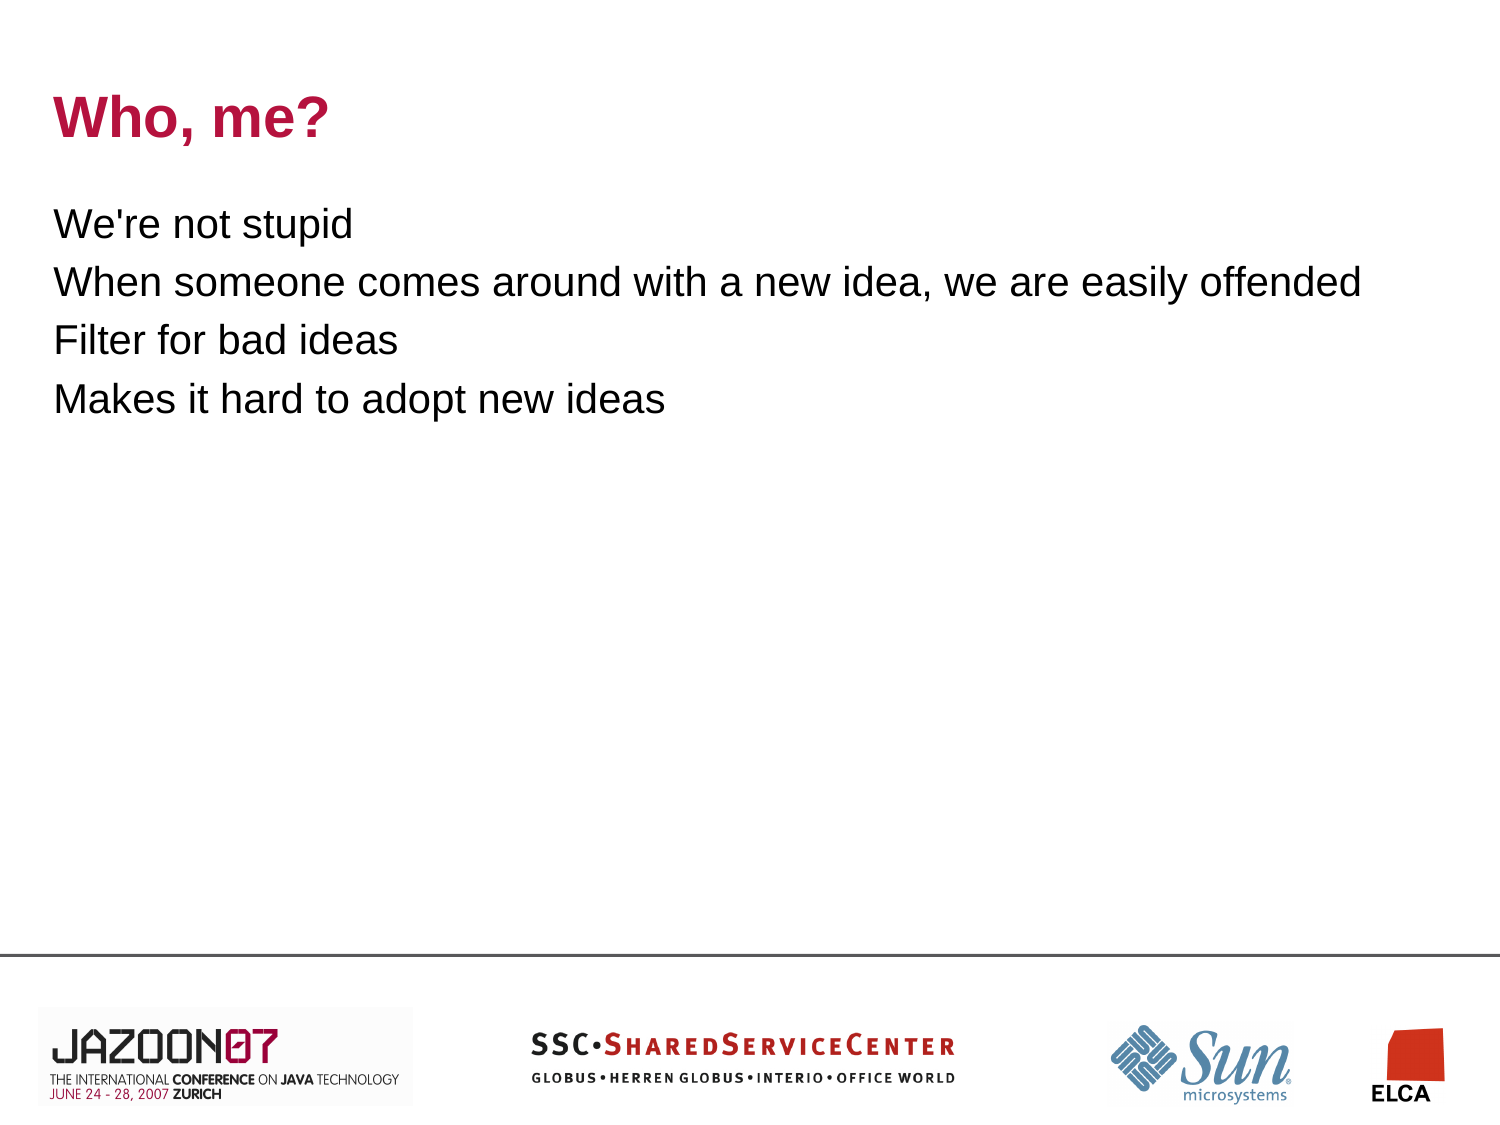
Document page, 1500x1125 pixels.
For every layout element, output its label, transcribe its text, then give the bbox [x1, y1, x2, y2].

picture [531, 1032, 955, 1083]
list We're not stupid When someone comes around with a new idea, we are easily offended Filter for bad ideas Makes it hard to adopt new ideas [53, 200, 1447, 947]
picture [38, 1007, 413, 1106]
picture [1107, 1021, 1294, 1107]
picture [1370, 1025, 1446, 1105]
title Who, me? [53, 59, 1447, 185]
